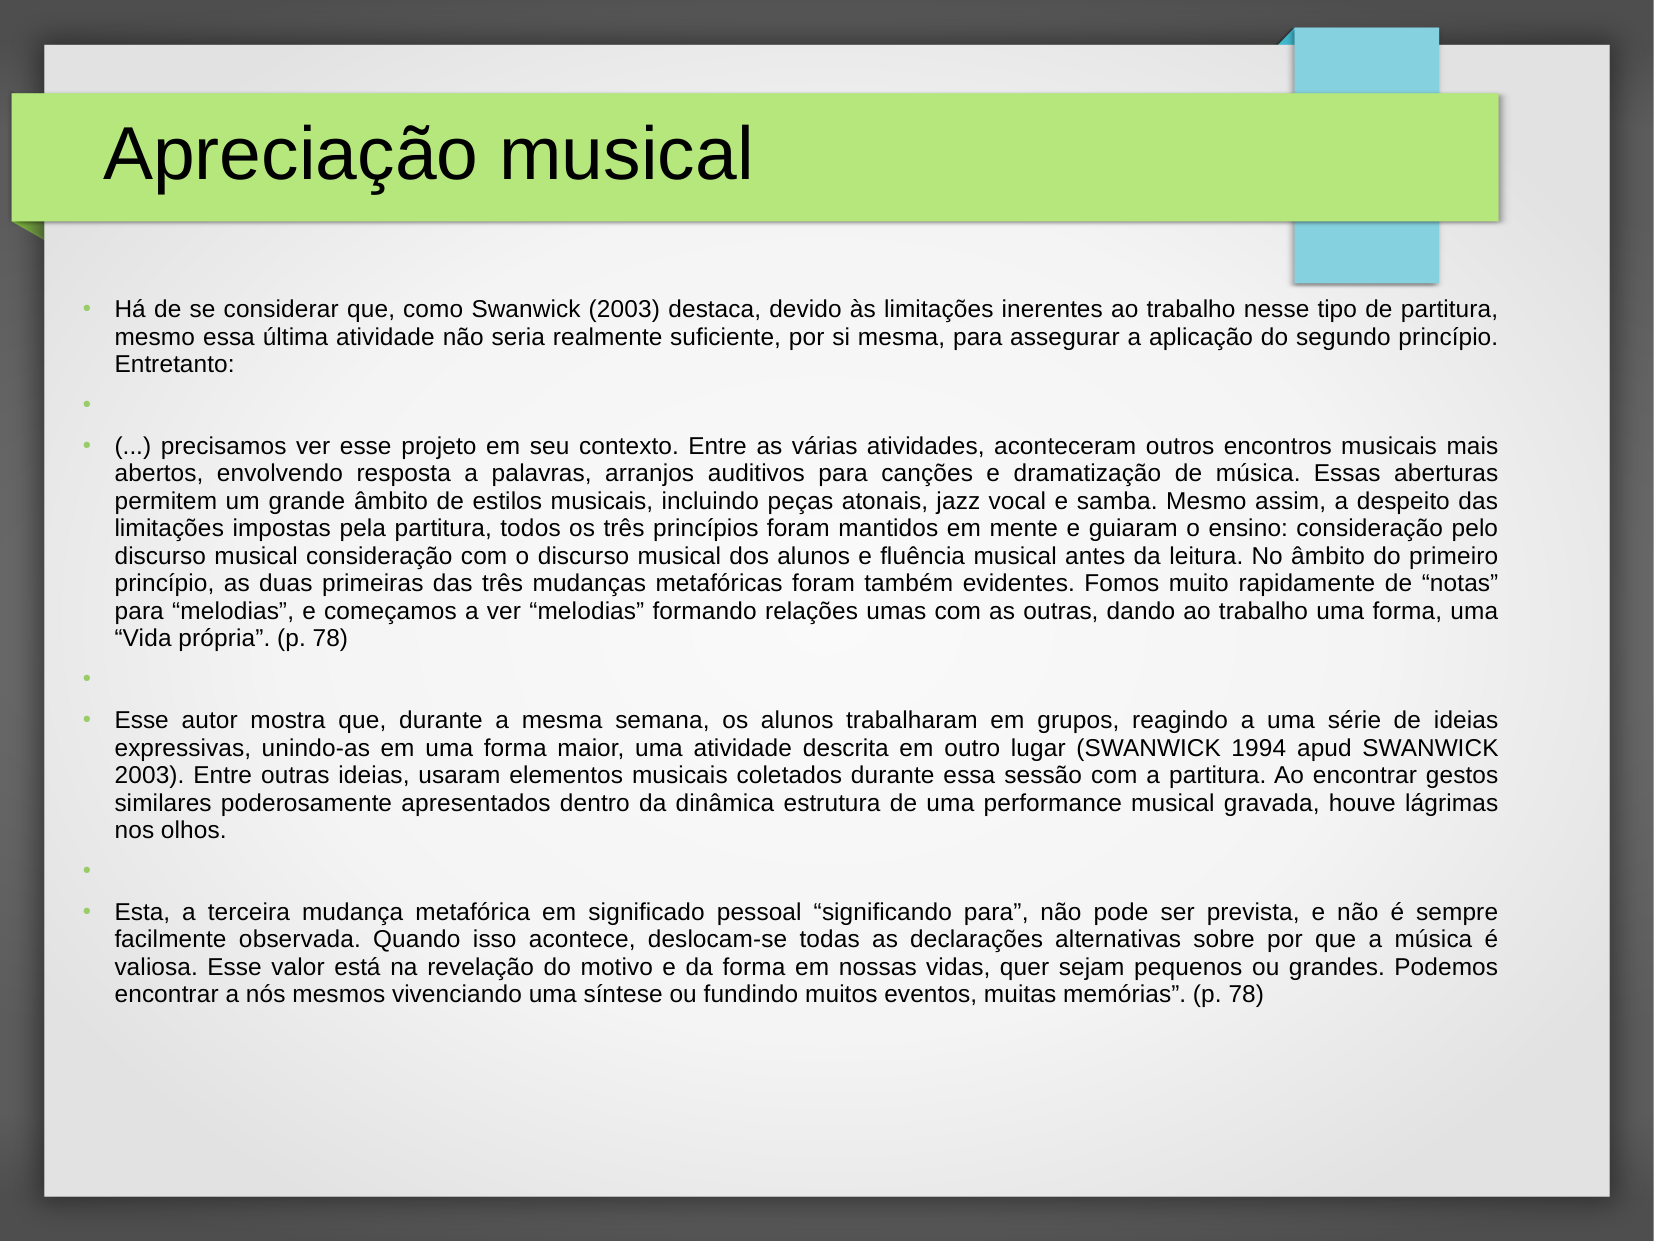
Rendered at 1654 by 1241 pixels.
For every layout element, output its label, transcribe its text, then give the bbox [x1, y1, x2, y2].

list Há de se considerar que, como Swanwick (2003) destaca, devido às limitações inerentes ao trabalho nesse tipo de partitura, mesmo essa última atividade não seria realmente suficiente, por si mesma, para assegurar a aplicação do segundo princípio. Entretanto: (...) precisamos ver esse projeto em seu contexto. Entre as várias atividades, aconteceram outros encontros musicais mais abertos, envolvendo resposta a palavras, arranjos auditivos para canções e dramatização de música. Essas aberturas permitem um grande âmbito de estilos musicais, incluindo peças atonais, jazz vocal e samba. Mesmo assim, a despeito das limitações impostas pela partitura, todos os três princípios foram mantidos em mente e guiaram o ensino: consideração pelo discurso musical consideração com o discurso musical dos alunos e fluência musical antes da leitura. No âmbito do primeiro princípio, as duas primeiras das três mudanças metafóricas foram também evidentes. Fomos muito rapidamente de “notas” para “melodias”, e começamos a ver “melodias” formando relações umas com as outras, dando ao trabalho uma forma, uma “Vida própria”. (p. 78) Esse autor mostra que, durante a mesma semana, os alunos trabalharam em grupos, reagindo a uma série de ideias expressivas, unindo-as em uma forma maior, uma atividade descrita em outro lugar (SWANWICK 1994 apud SWANWICK 2003). Entre outras ideias, usaram elementos musicais coletados durante essa sessão com a partitura. Ao encontrar gestos similares poderosamente apresentados dentro da dinâmica estrutura de uma performance musical gravada, houve lágrimas nos olhos. Esta, a terceira mudança metafórica em significado pessoal “significando para”, não pode ser prevista, e não é sempre facilmente observada. Quando isso acontece, deslocam-se todas as declarações alternativas sobre por que a música é valiosa. Esse valor está na revelação do motivo e da forma em nossas vidas, quer sejam pequenos ou grandes. Podemos encontrar a nós mesmos vivenciando uma síntese ou fundindo muitos eventos, muitas memórias”. (p. 78) [82, 295, 1501, 1015]
picture [0, 0, 1654, 1241]
title Apreciação musical [82, 94, 1264, 213]
